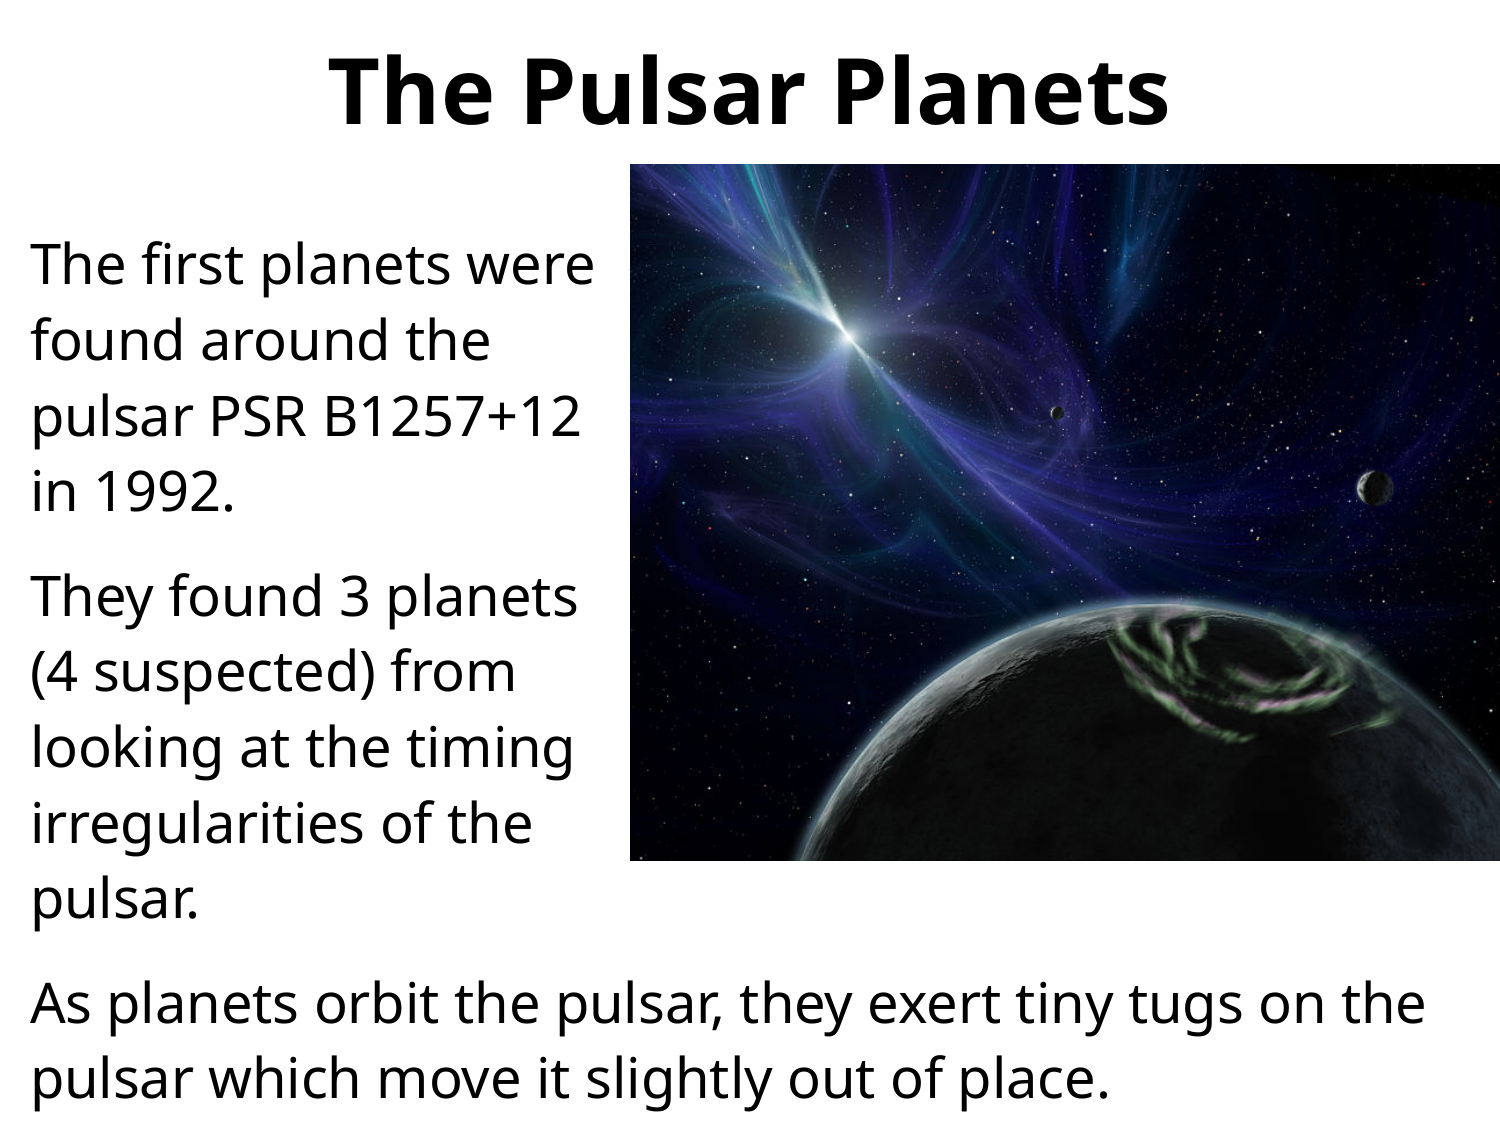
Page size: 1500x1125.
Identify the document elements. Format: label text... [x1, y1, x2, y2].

title The Pulsar Planets [30, 35, 1471, 143]
list The first planets were found around the pulsar PSR B1257+12 in 1992. They found 3 planets (4 suspected) from looking at the timing irregularities of the pulsar. As planets orbit the pulsar, they exert tiny tugs on the pulsar which move it slightly out of place. [30, 224, 1471, 1125]
picture [630, 164, 1500, 861]
